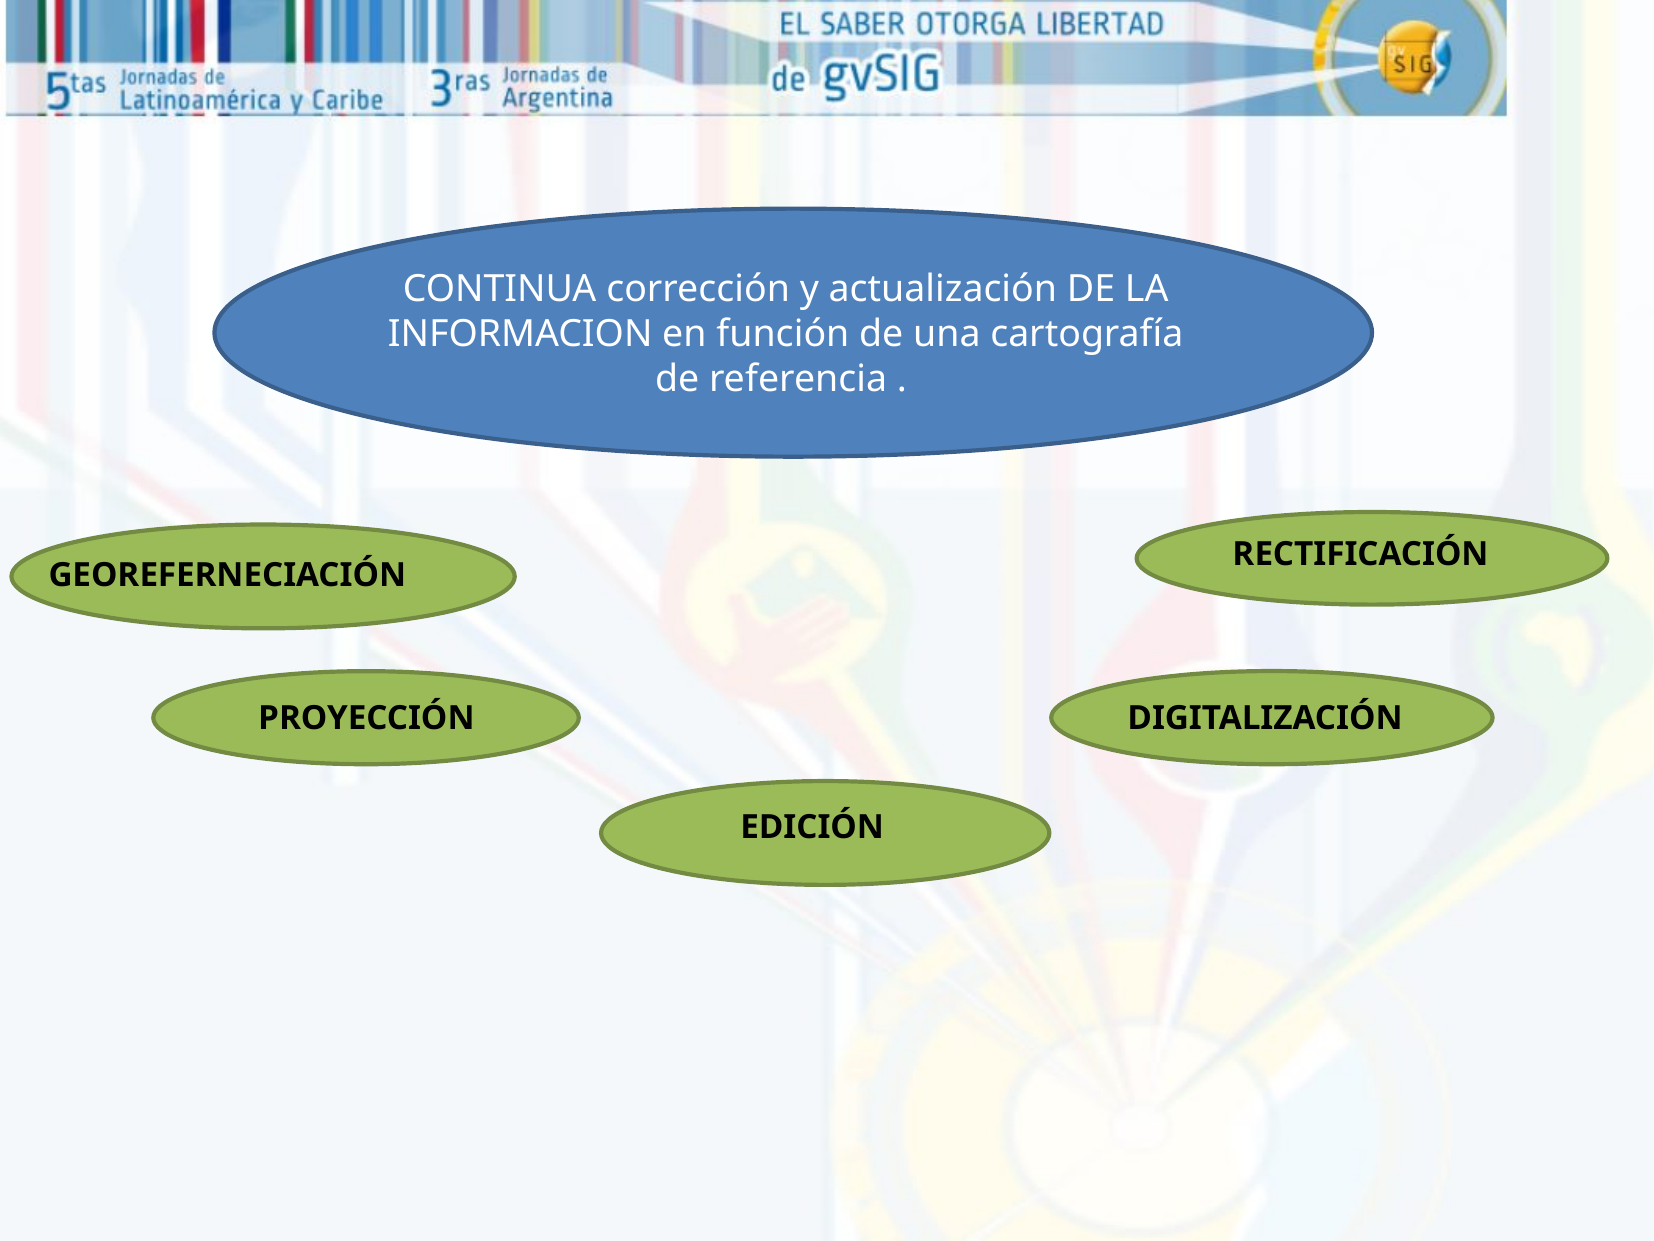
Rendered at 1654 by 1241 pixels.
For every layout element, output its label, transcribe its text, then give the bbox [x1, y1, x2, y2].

text_box DIGITALIZACIÓN [1112, 688, 1511, 744]
text_box CONTINUA corrección y actualización DE LA INFORMACION en función de una cartografía de referencia . [372, 256, 1200, 407]
text_box [153, 671, 579, 765]
text_box [1051, 671, 1454, 765]
text_box [601, 781, 1050, 885]
text_box [488, 553, 515, 600]
text_box PROYECCIÓN [243, 688, 515, 744]
text_box [59, 524, 467, 546]
text_box RECTIFICACIÓN [1217, 524, 1529, 580]
picture [0, 0, 1654, 1241]
text_box EDICIÓN [725, 797, 970, 853]
text_box [214, 208, 1373, 457]
text_box GEOREFERNECIACIÓN [33, 546, 488, 601]
text_box [41, 601, 485, 629]
text_box [1136, 512, 1608, 605]
text_box [11, 555, 33, 598]
